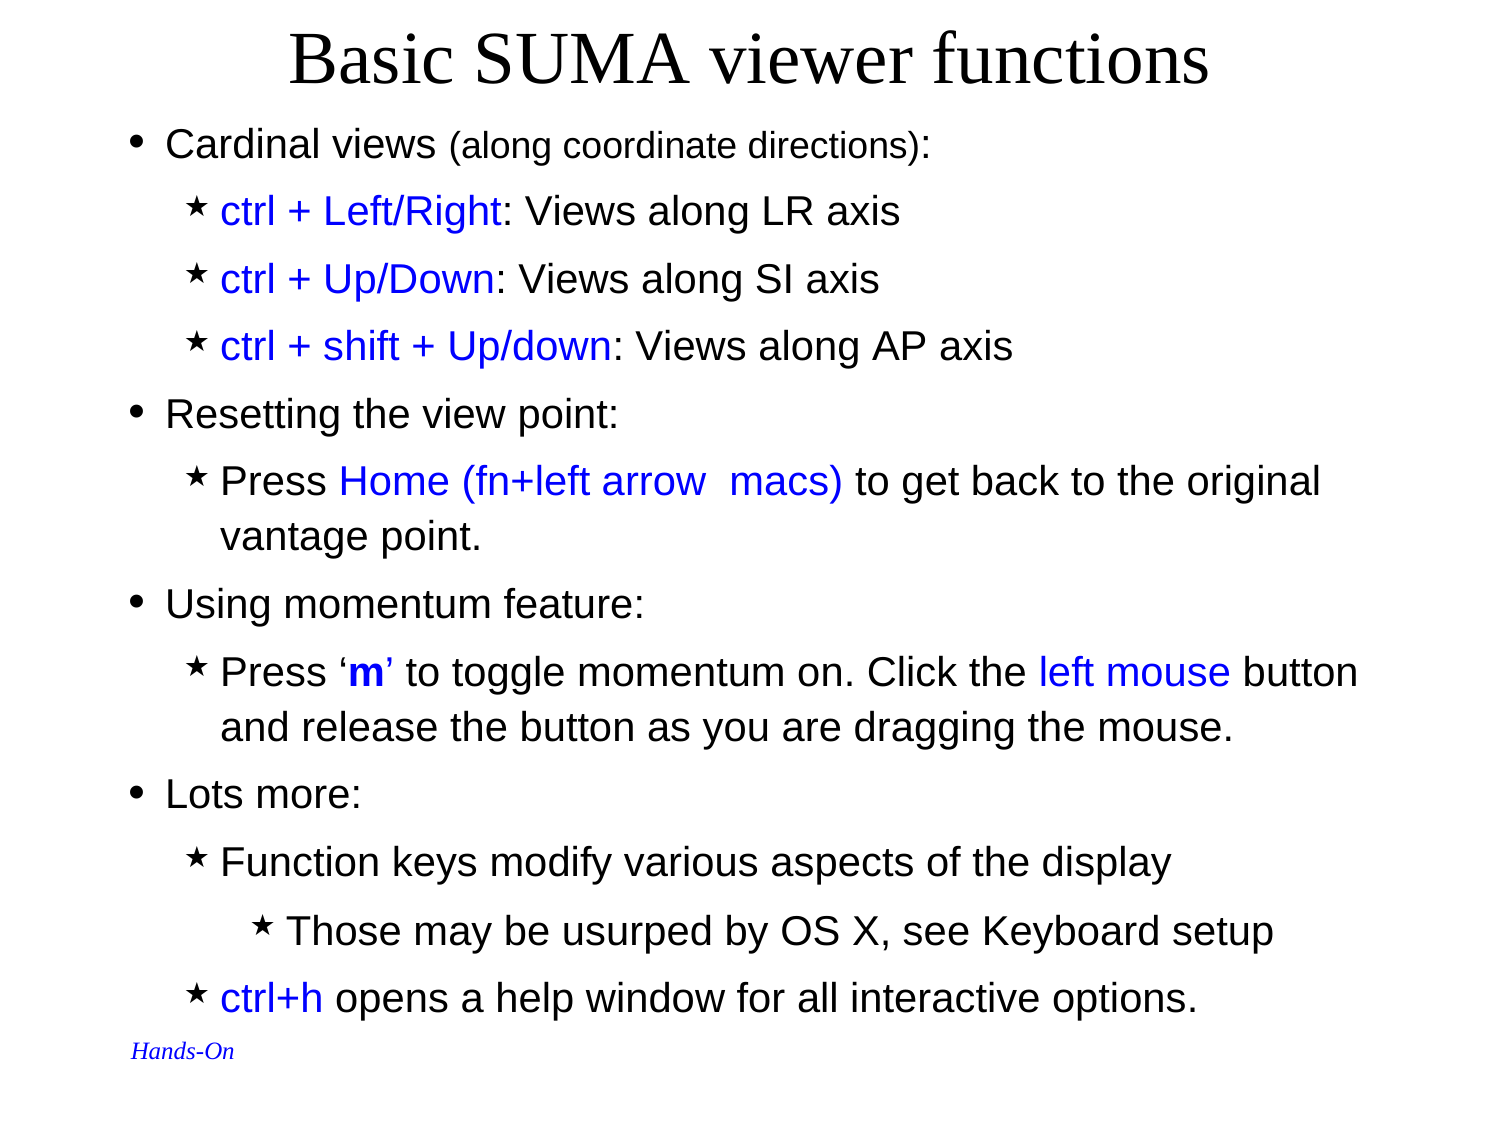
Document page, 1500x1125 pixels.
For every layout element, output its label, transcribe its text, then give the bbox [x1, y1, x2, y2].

text_box Hands-On [116, 1028, 250, 1074]
list Cardinal views (along coordinate directions): ctrl + Left/Right: Views along LR axis ctrl + Up/Down: Views along SI axis ctrl + shift + Up/down: Views along AP axis Resetting the view point: Press Home (fn+left arrow macs) to get back to the original vantage point. Using momentum feature: Press ‘m’ to toggle momentum on. Click the left mouse button and release the button as you are dragging the mouse. Lots more: Function keys modify various aspects of the display Those may be usurped by OS X, see Keyboard setup ctrl+h opens a help window for all interactive options. [112, 87, 1388, 1031]
title Basic SUMA viewer functions [112, 0, 1388, 87]
